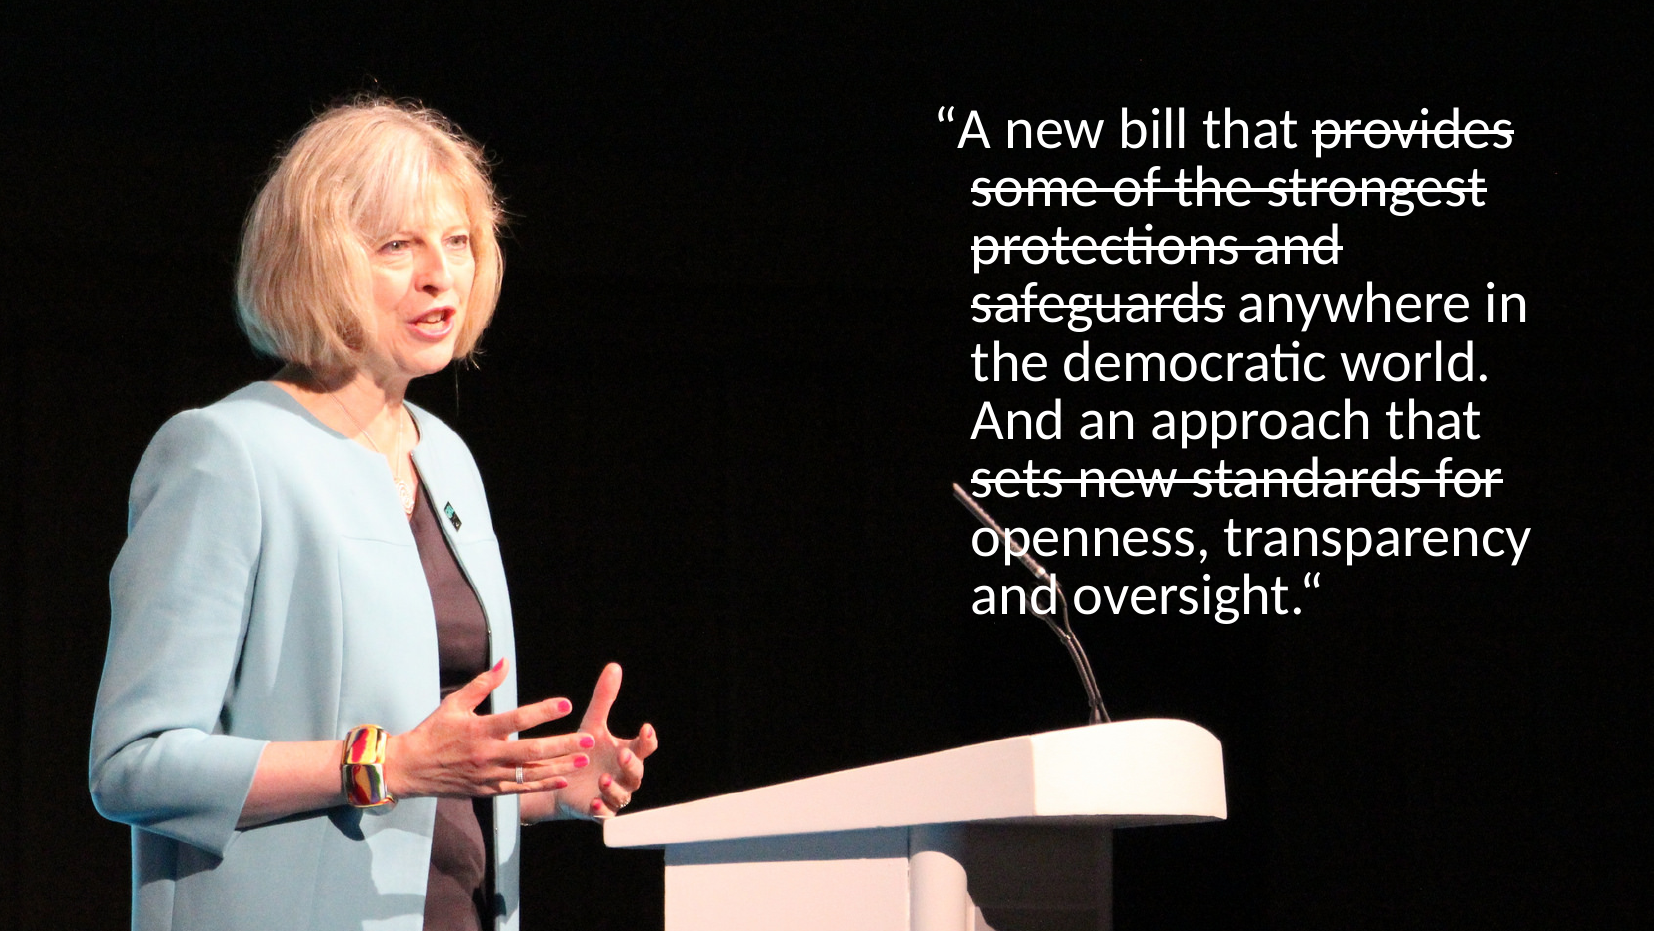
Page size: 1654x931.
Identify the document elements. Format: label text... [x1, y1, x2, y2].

list “A new bill that provides some of the strongest protections and safeguards anywhere in the democratic world. And an approach that sets new standards for openness, transparency and oversight.“ [933, 104, 1571, 644]
picture [0, 0, 1654, 931]
